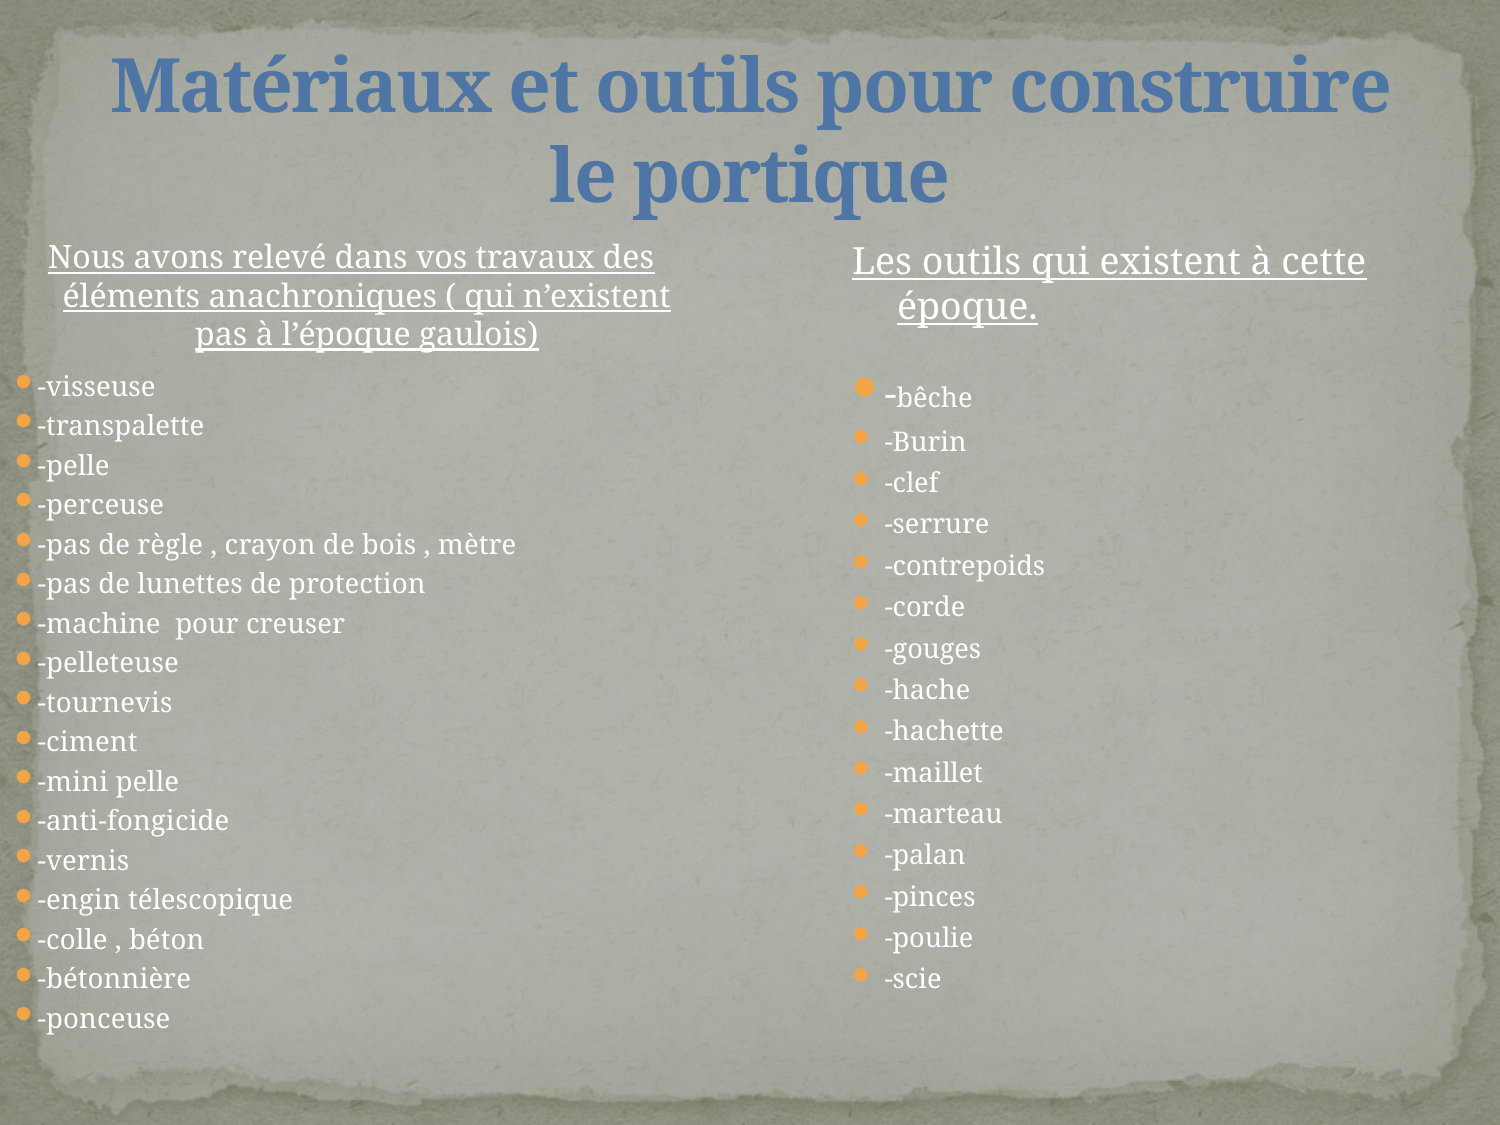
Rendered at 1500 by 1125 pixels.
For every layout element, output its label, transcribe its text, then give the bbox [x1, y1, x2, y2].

list -visseuse -transpalette -pelle -perceuse -pas de règle , crayon de bois , mètre -pas de lunettes de protection -machine pour creuser -pelleteuse -tournevis -ciment -mini pelle -anti-fongicide -vernis -engin télescopique -colle , béton -bétonnière -ponceuse [0, 361, 668, 1047]
list Les outils qui existent à cette époque. [837, 229, 1500, 355]
title Matériaux et outils pour construire le portique [75, 24, 1425, 225]
list Nous avons relevé dans vos travaux des éléments anachroniques ( qui n’existent pas à l’époque gaulois) [0, 229, 703, 362]
list -bêche -Burin -clef -serrure -contrepoids -corde -gouges -hache -hachette -maillet -marteau -palan -pinces -poulie -scie [837, 361, 1500, 1004]
